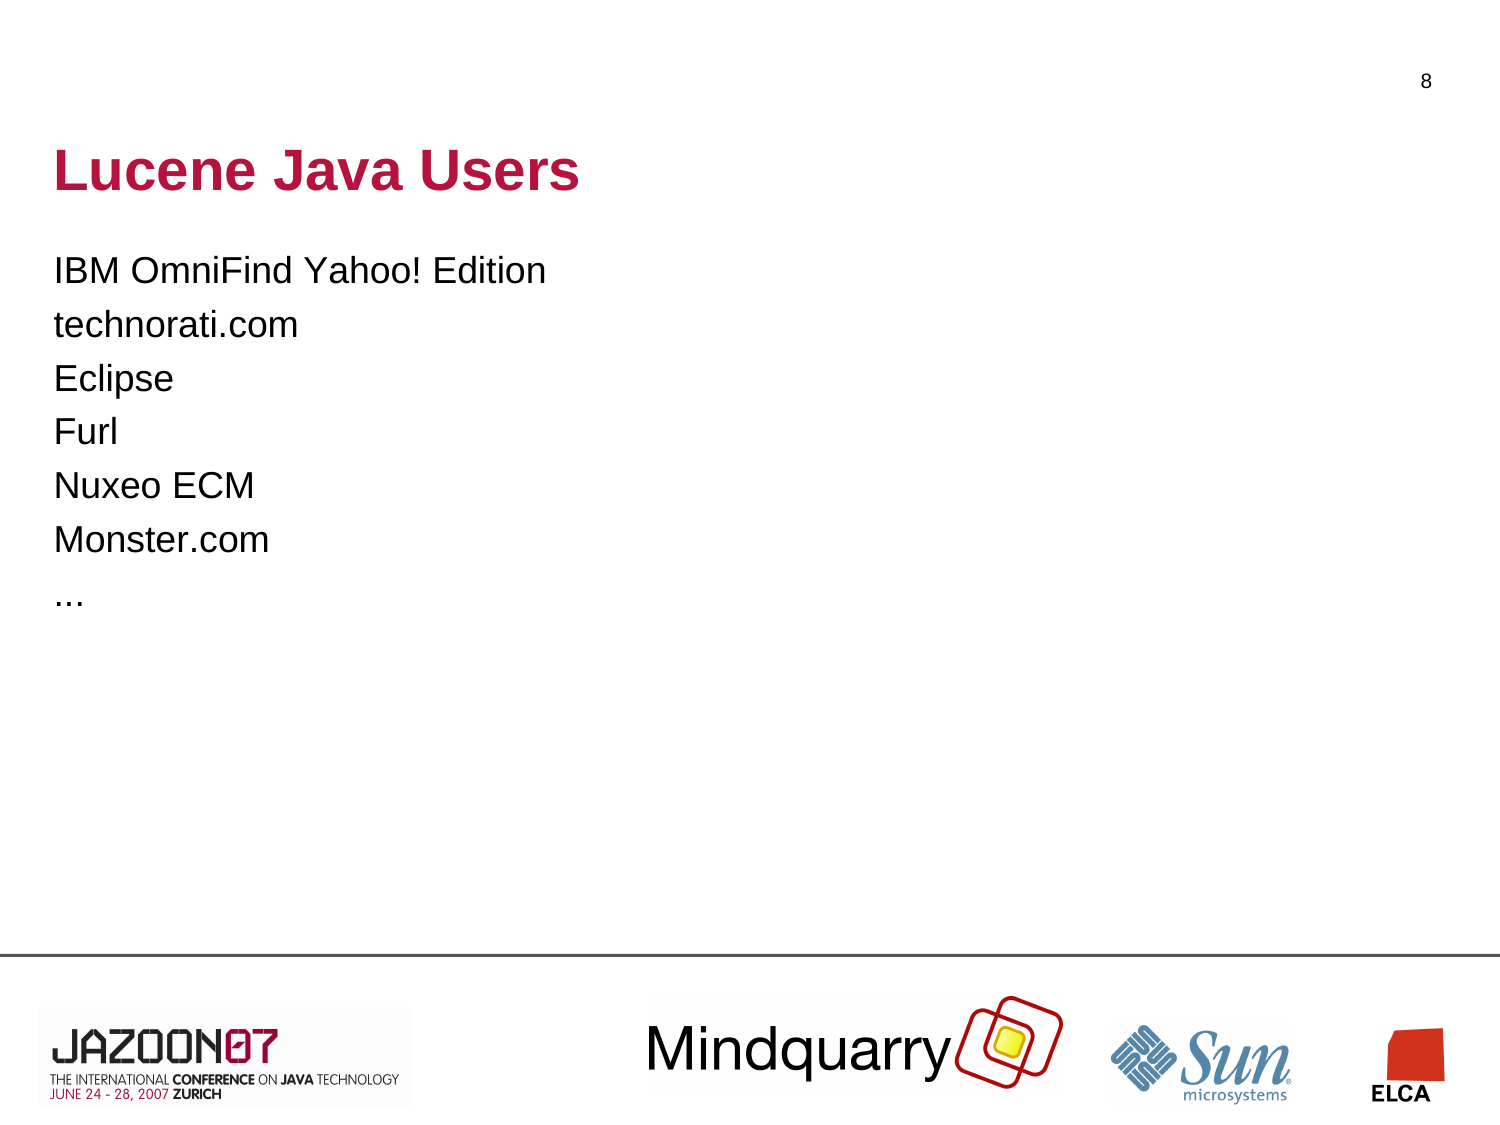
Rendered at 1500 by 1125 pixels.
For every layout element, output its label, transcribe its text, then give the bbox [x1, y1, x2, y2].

picture [1370, 1025, 1446, 1105]
title Lucene Java Users [53, 119, 1447, 231]
list IBM OmniFind Yahoo! Edition technorati.com Eclipse Furl Nuxeo ECM Monster.com ... [53, 249, 1451, 953]
picture [38, 1007, 413, 1106]
picture [649, 996, 1063, 1093]
picture [1107, 1021, 1294, 1107]
